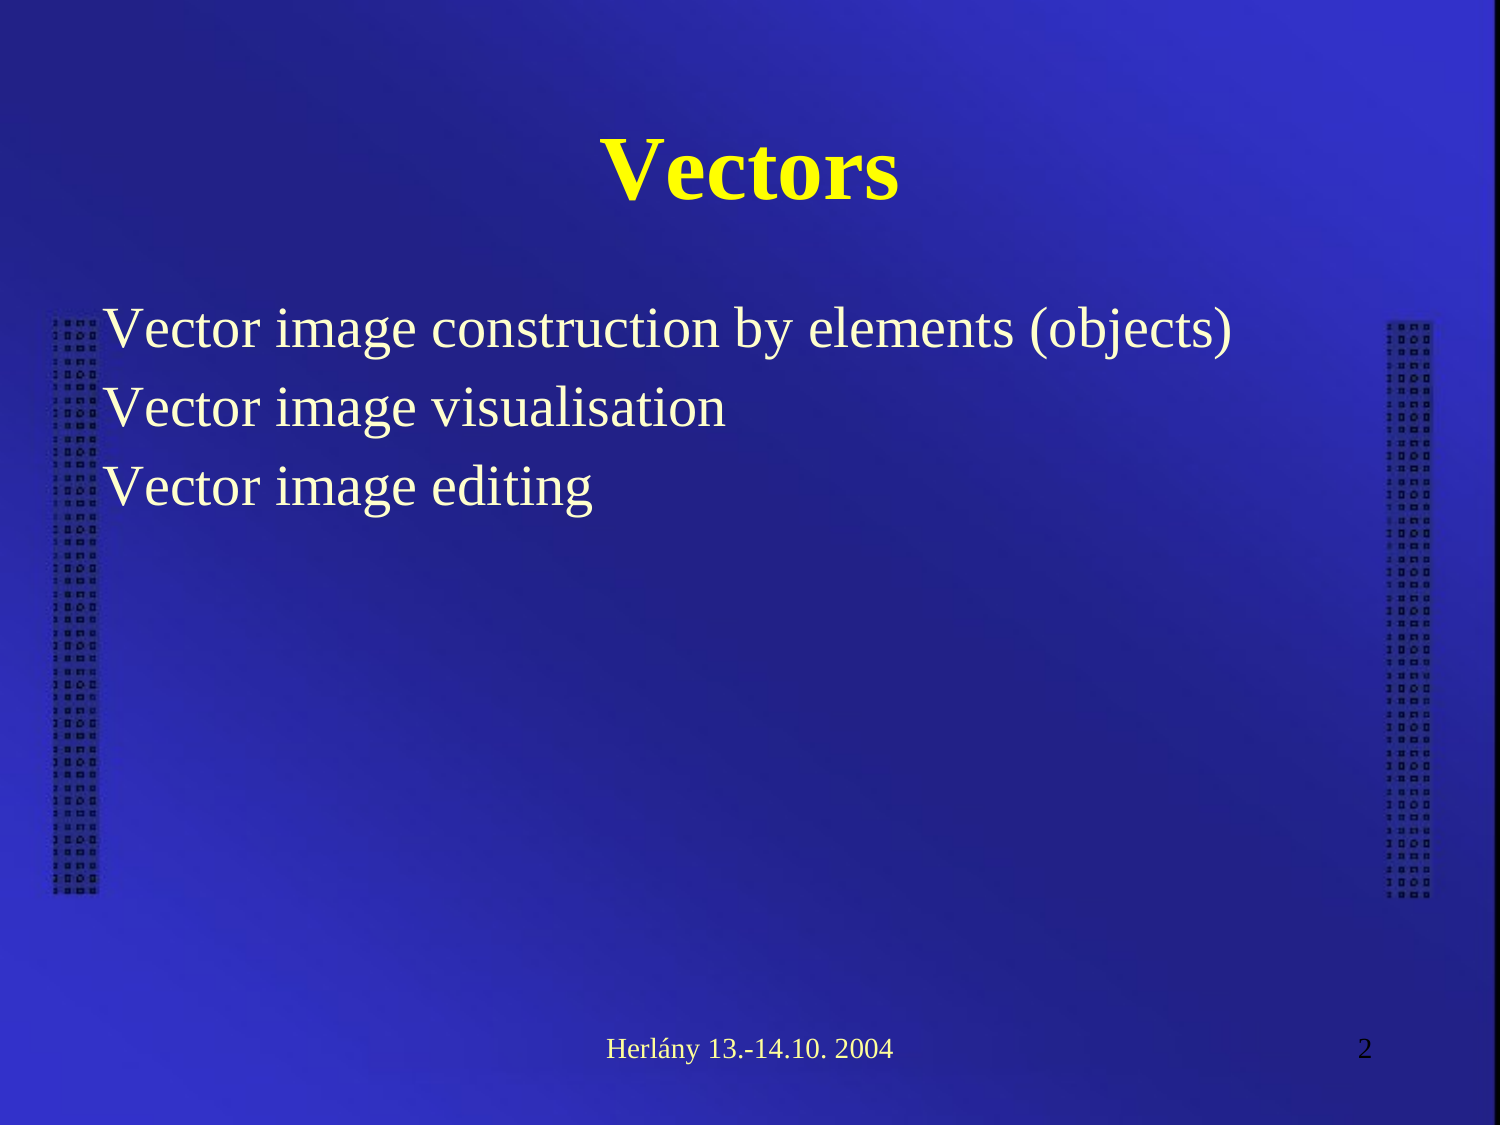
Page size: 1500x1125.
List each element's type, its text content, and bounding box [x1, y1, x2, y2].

text_box Herlány 13.-14.10. 2004 [512, 1024, 988, 1073]
title Vectors [112, 74, 1388, 263]
picture [0, 0, 1500, 1125]
text_box 1 [1074, 1024, 1388, 1073]
list Vector image construction by elements (objects) Vector image visualisation Vector image editing [87, 287, 1438, 988]
